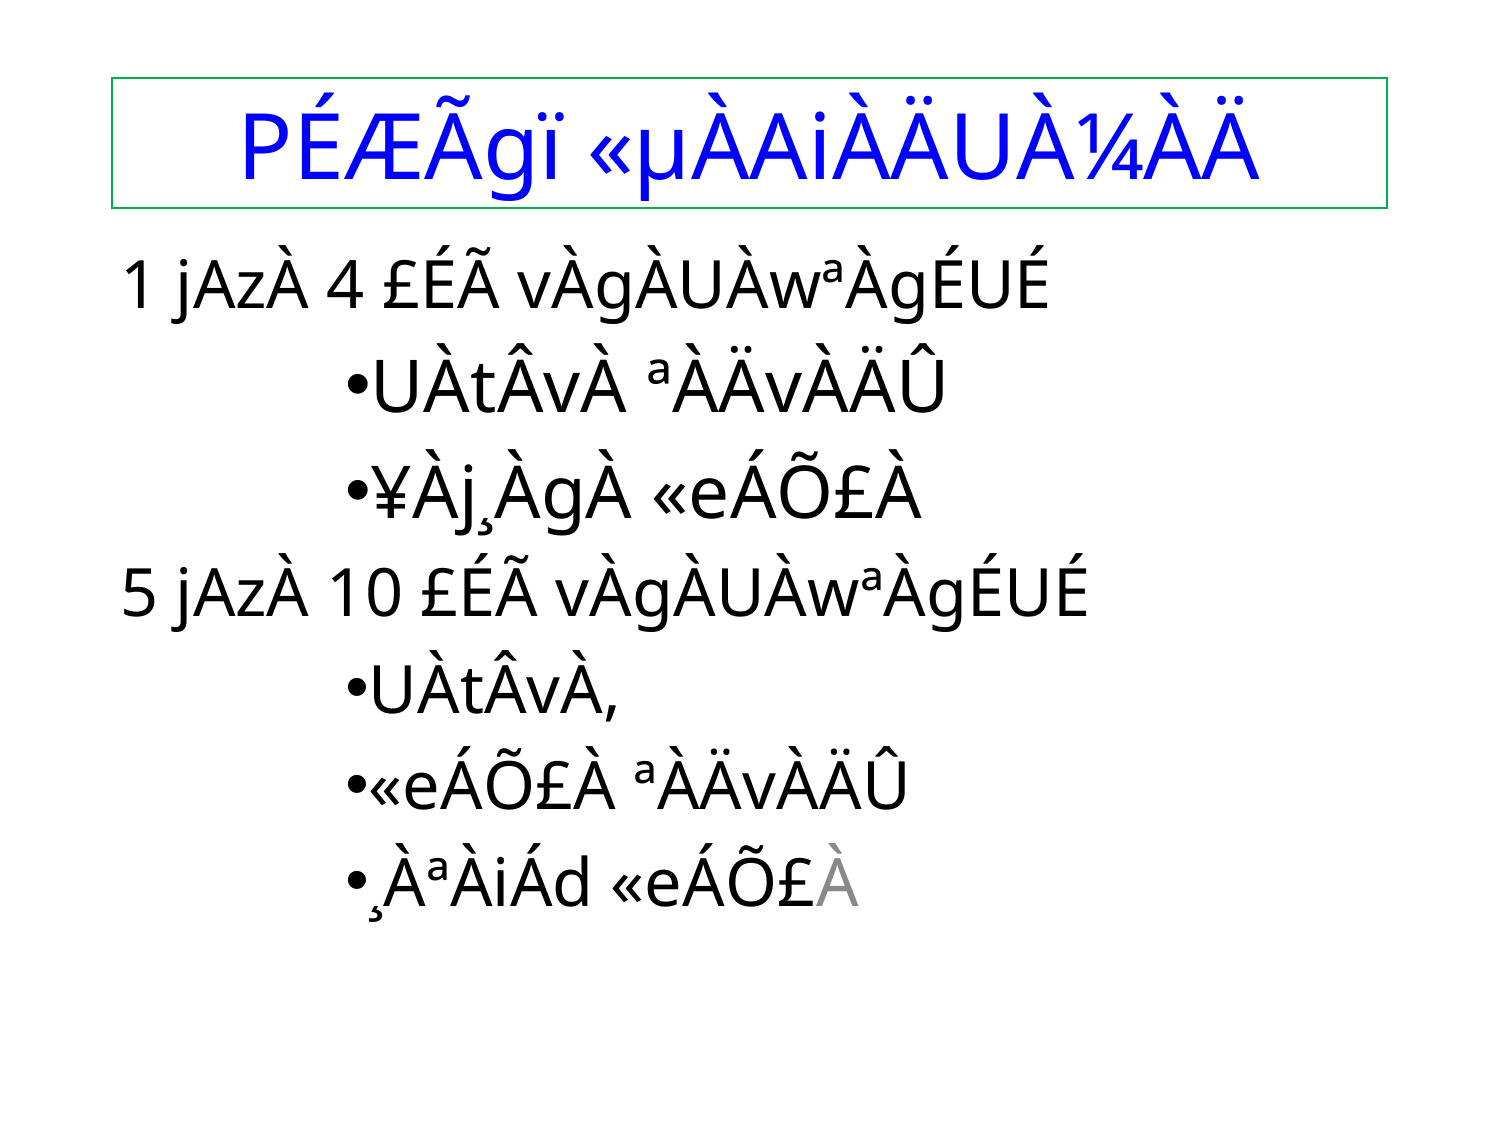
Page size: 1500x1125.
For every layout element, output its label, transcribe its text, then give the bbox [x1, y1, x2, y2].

text_box 1 jAzÀ 4 £ÉÃ vÀgÀUÀwªÀgÉUÉ UÀtÂvÀ ªÀÄvÀÄÛ ¥Àj¸ÀgÀ «eÁÕ£À 5 jAzÀ 10 £ÉÃ vÀgÀUÀwªÀgÉUÉ UÀtÂvÀ, «eÁÕ£À ªÀÄvÀÄÛ ¸ÀªÀiÁd «eÁÕ£À [105, 234, 1395, 928]
title PÉÆÃgï «µÀAiÀÄUÀ¼ÀÄ [112, 78, 1388, 209]
